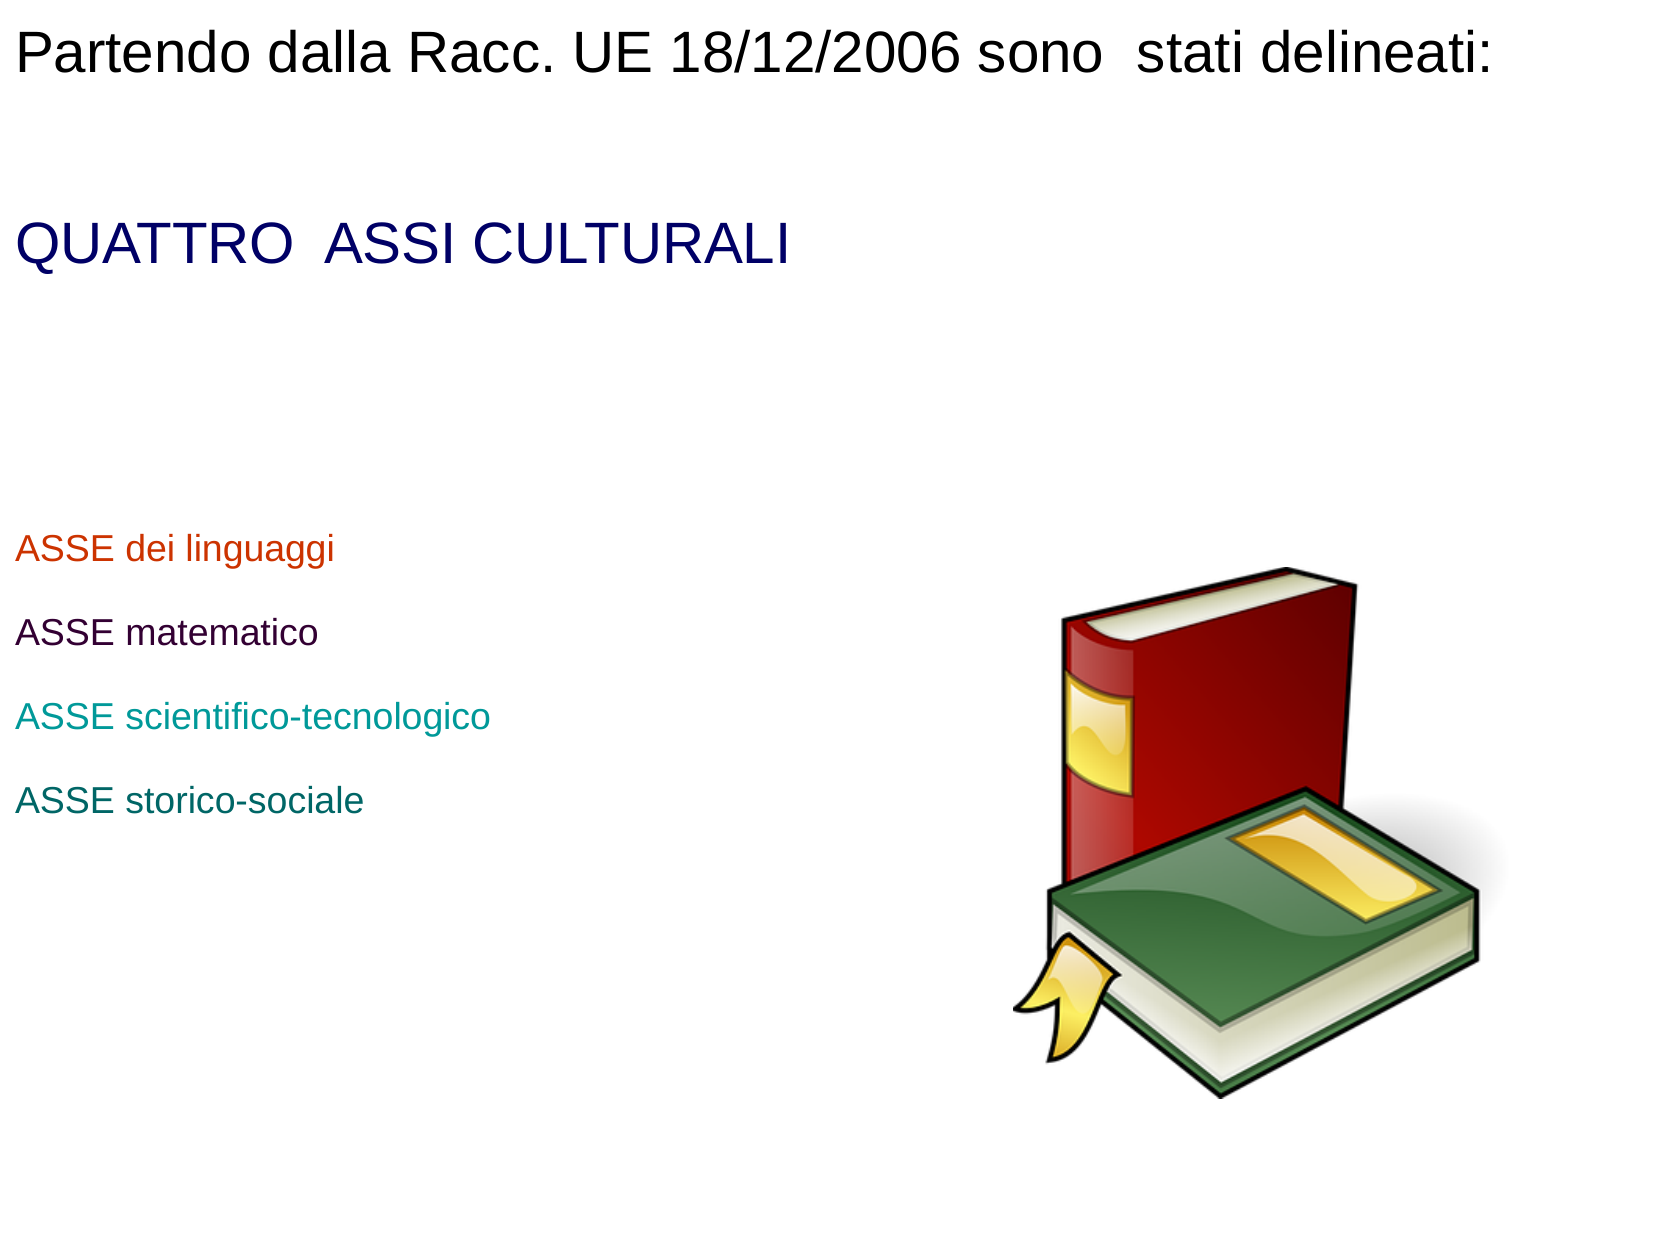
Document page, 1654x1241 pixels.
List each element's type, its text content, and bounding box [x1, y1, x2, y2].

picture [1013, 567, 1512, 1099]
text_box Partendo dalla Racc. UE 18/12/2006 sono stati delineati: QUATTRO ASSI CULTURALI ASSE dei linguaggi ASSE matematico ASSE scientifico-tecnologico ASSE storico-sociale [0, 12, 1654, 830]
